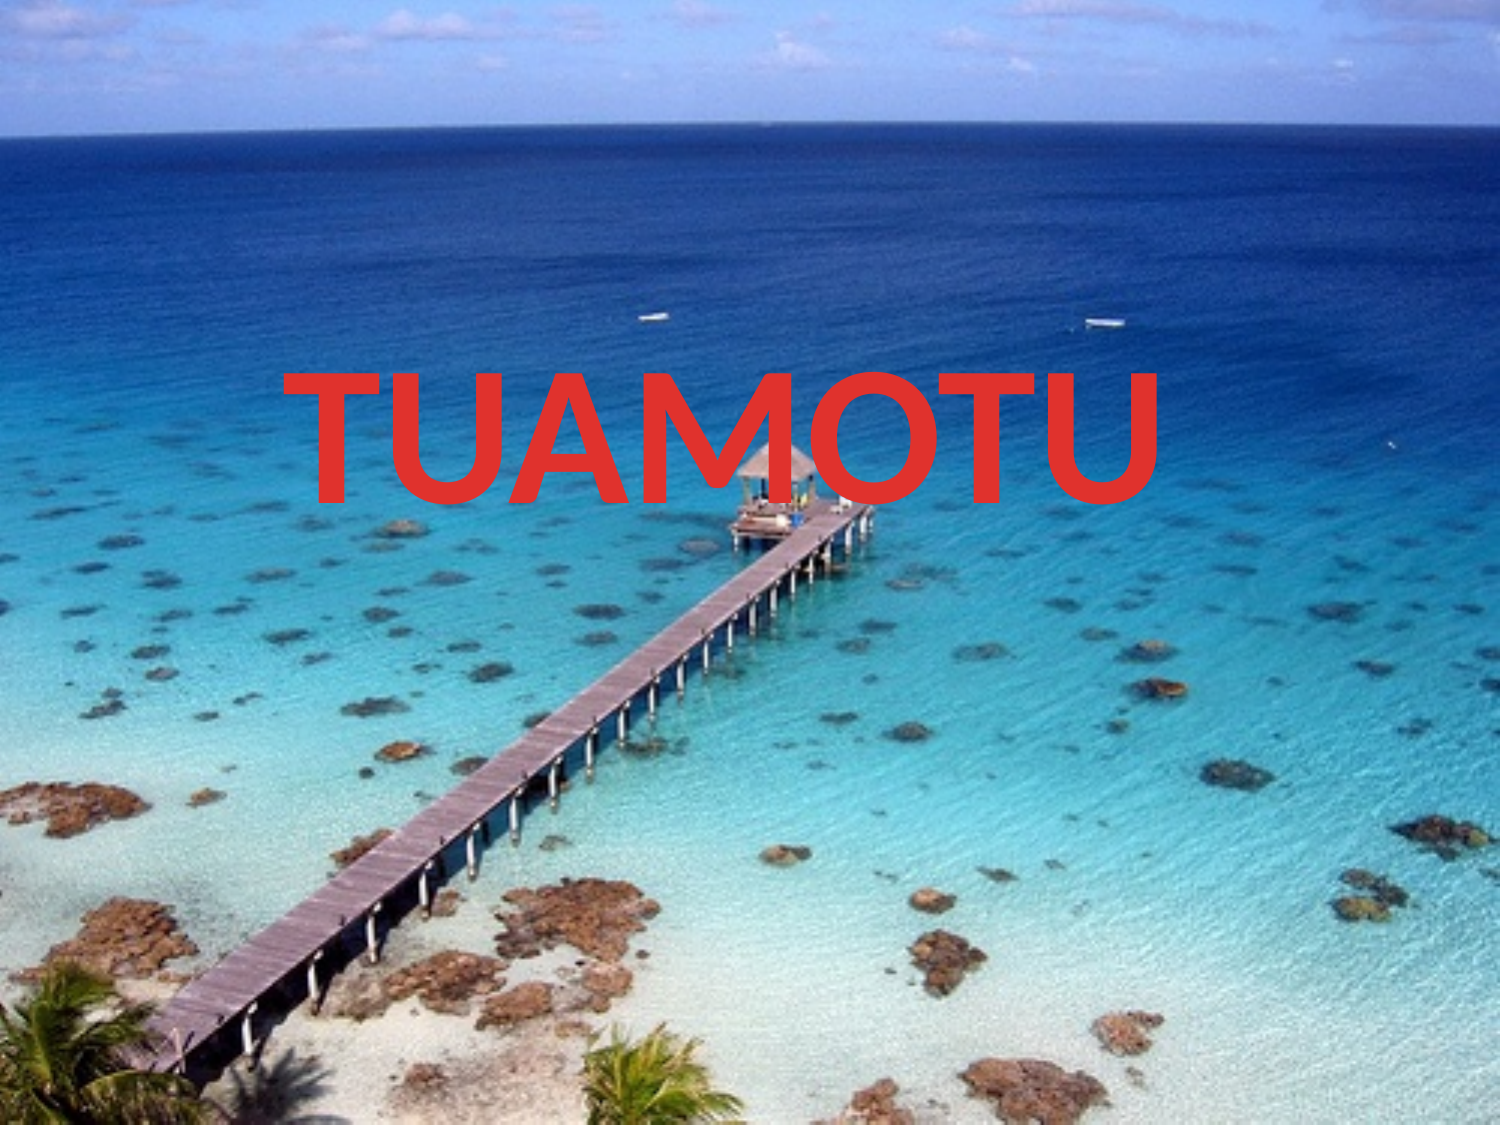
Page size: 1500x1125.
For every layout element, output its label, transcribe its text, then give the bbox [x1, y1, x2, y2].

picture [0, 0, 1500, 1125]
title TUAMOTU [88, 302, 1364, 544]
